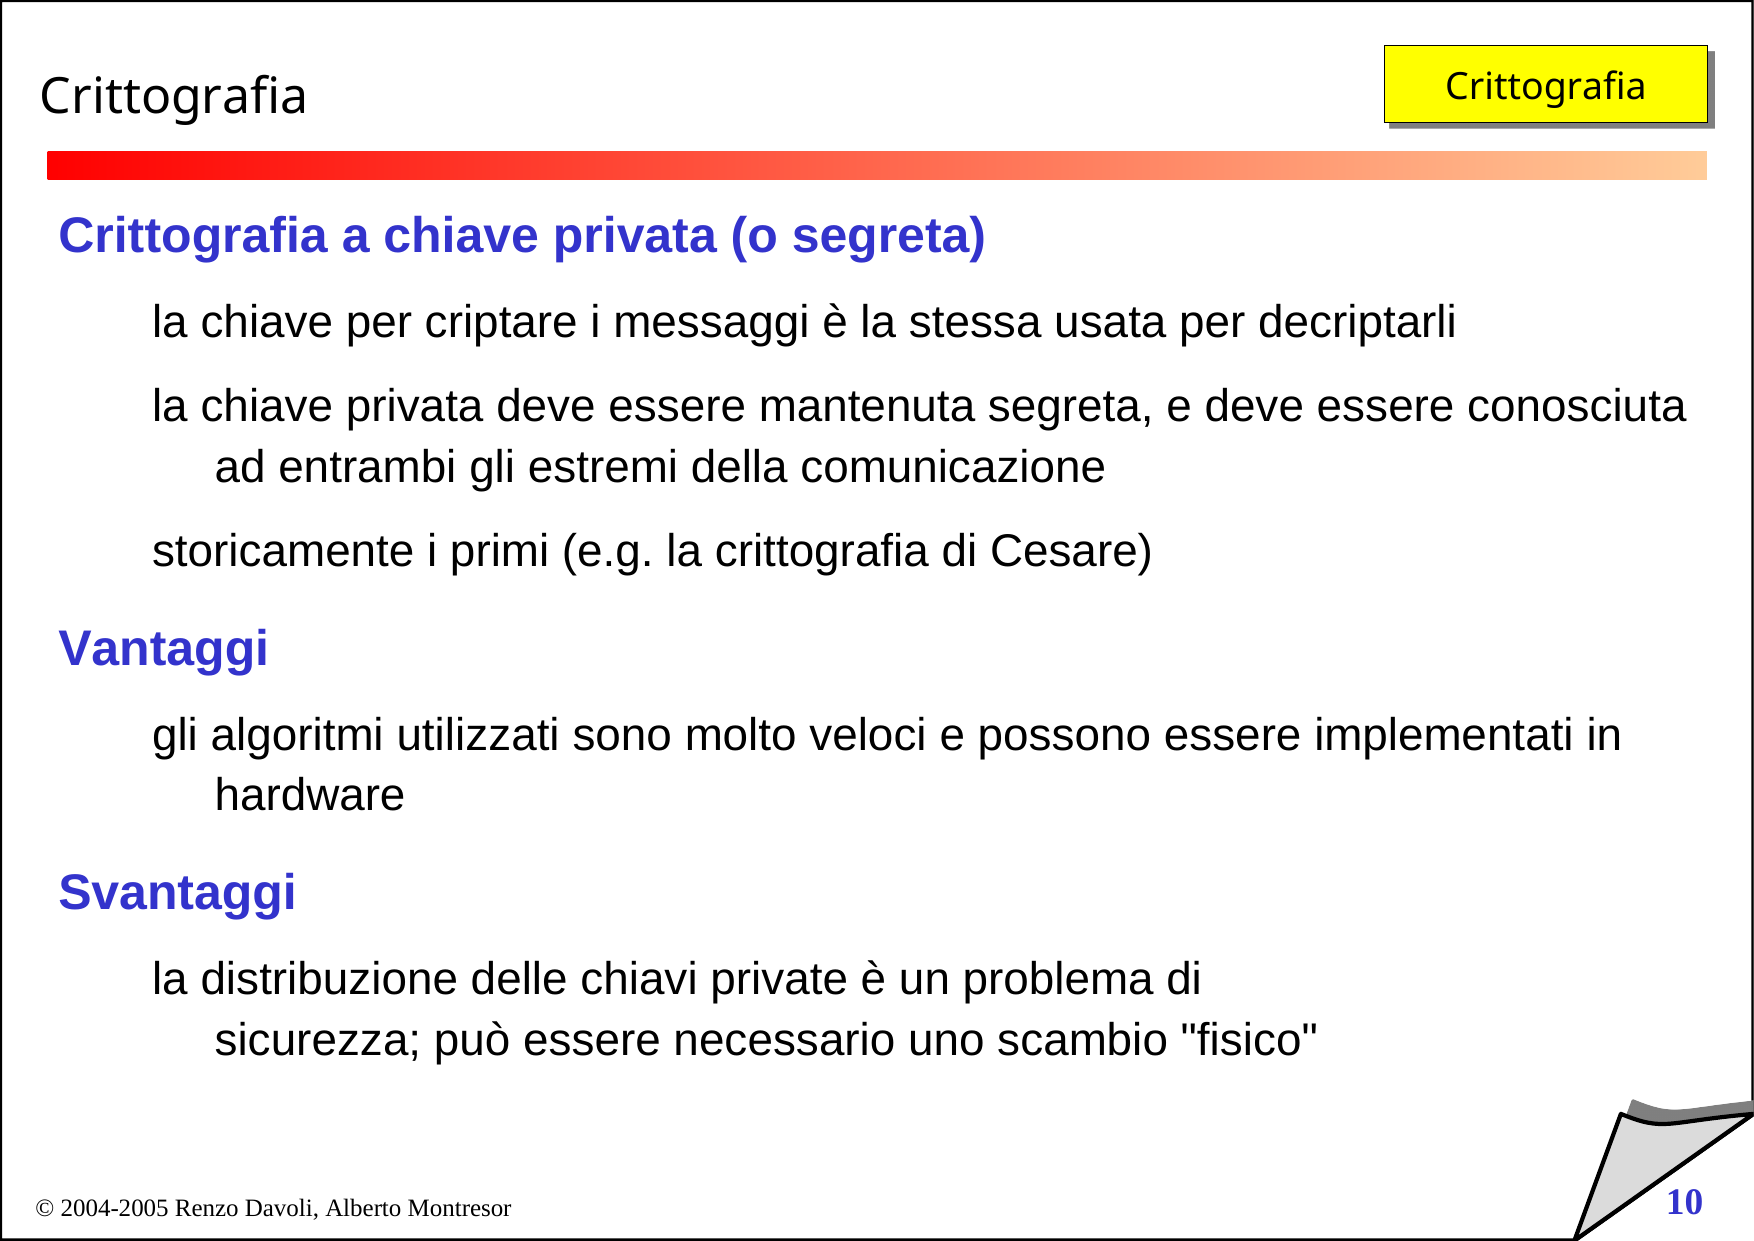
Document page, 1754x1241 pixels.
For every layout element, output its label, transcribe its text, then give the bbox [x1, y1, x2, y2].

title Crittografia [40, 49, 1713, 144]
list Crittografia a chiave privata (o segreta) la chiave per criptare i messaggi è la stessa usata per decriptarli la chiave privata deve essere mantenuta segreta, e deve essere conosciuta ad entrambi gli estremi della comunicazione storicamente i primi (e.g. la crittografia di Cesare) Vantaggi gli algoritmi utilizzati sono molto veloci e possono essere implementati in hardware Svantaggi la distribuzione delle chiavi private è un problema di sicurezza; può essere necessario uno scambio "fisico" [58, 206, 1695, 1185]
text_box Crittografia [1384, 45, 1708, 123]
